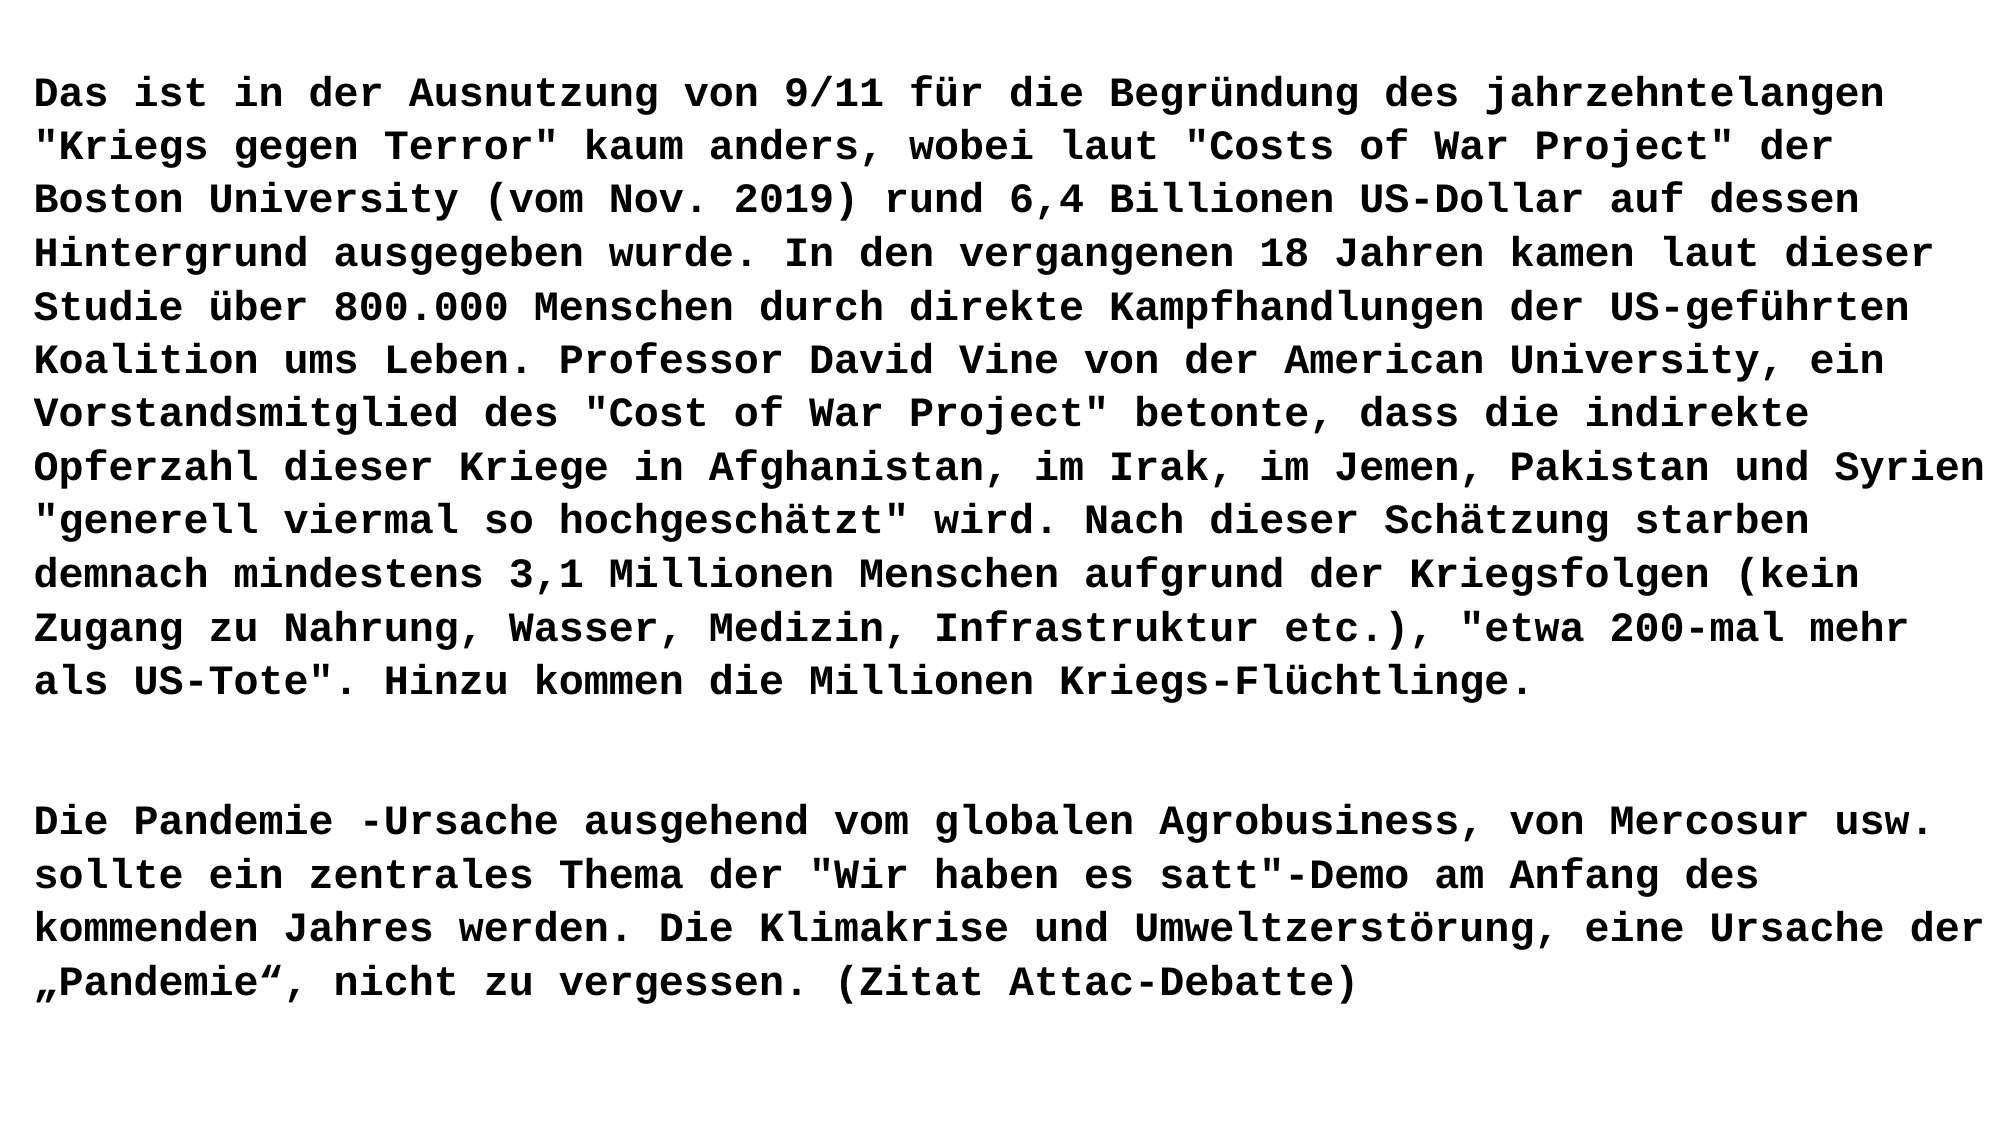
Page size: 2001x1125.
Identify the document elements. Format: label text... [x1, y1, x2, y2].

text_box Das ist in der Ausnutzung von 9/11 für die Begründung des jahrzehntelangen "Kriegs gegen Terror" kaum anders, wobei laut "Costs of War Project" der Boston University (vom Nov. 2019) rund 6,4 Billionen US-Dollar auf dessen Hintergrund ausgegeben wurde. In den vergangenen 18 Jahren kamen laut dieser Studie über 800.000 Menschen durch direkte Kampfhandlungen der US-geführten Koalition ums Leben. Professor David Vine von der American University, ein Vorstandsmitglied des "Cost of War Project" betonte, dass die indirekte Opferzahl dieser Kriege in Afghanistan, im Irak, im Jemen, Pakistan und Syrien "generell viermal so hochgeschätzt" wird. Nach dieser Schätzung starben demnach mindestens 3,1 Millionen Menschen aufgrund der Kriegsfolgen (kein Zugang zu Nahrung, Wasser, Medizin, Infrastruktur etc.), "etwa 200-mal mehr als US-Tote". Hinzu kommen die Millionen Kriegs-Flüchtlinge. Die Pandemie -Ursache ausgehend vom globalen Agrobusiness, von Mercosur usw. sollte ein zentrales Thema der "Wir haben es satt"-Demo am Anfang des kommenden Jahres werden. Die Klimakrise und Umweltzerstörung, eine Ursache der „Pandemie“, nicht zu vergessen. (Zitat Attac-Debatte) [18, 53, 2000, 1020]
